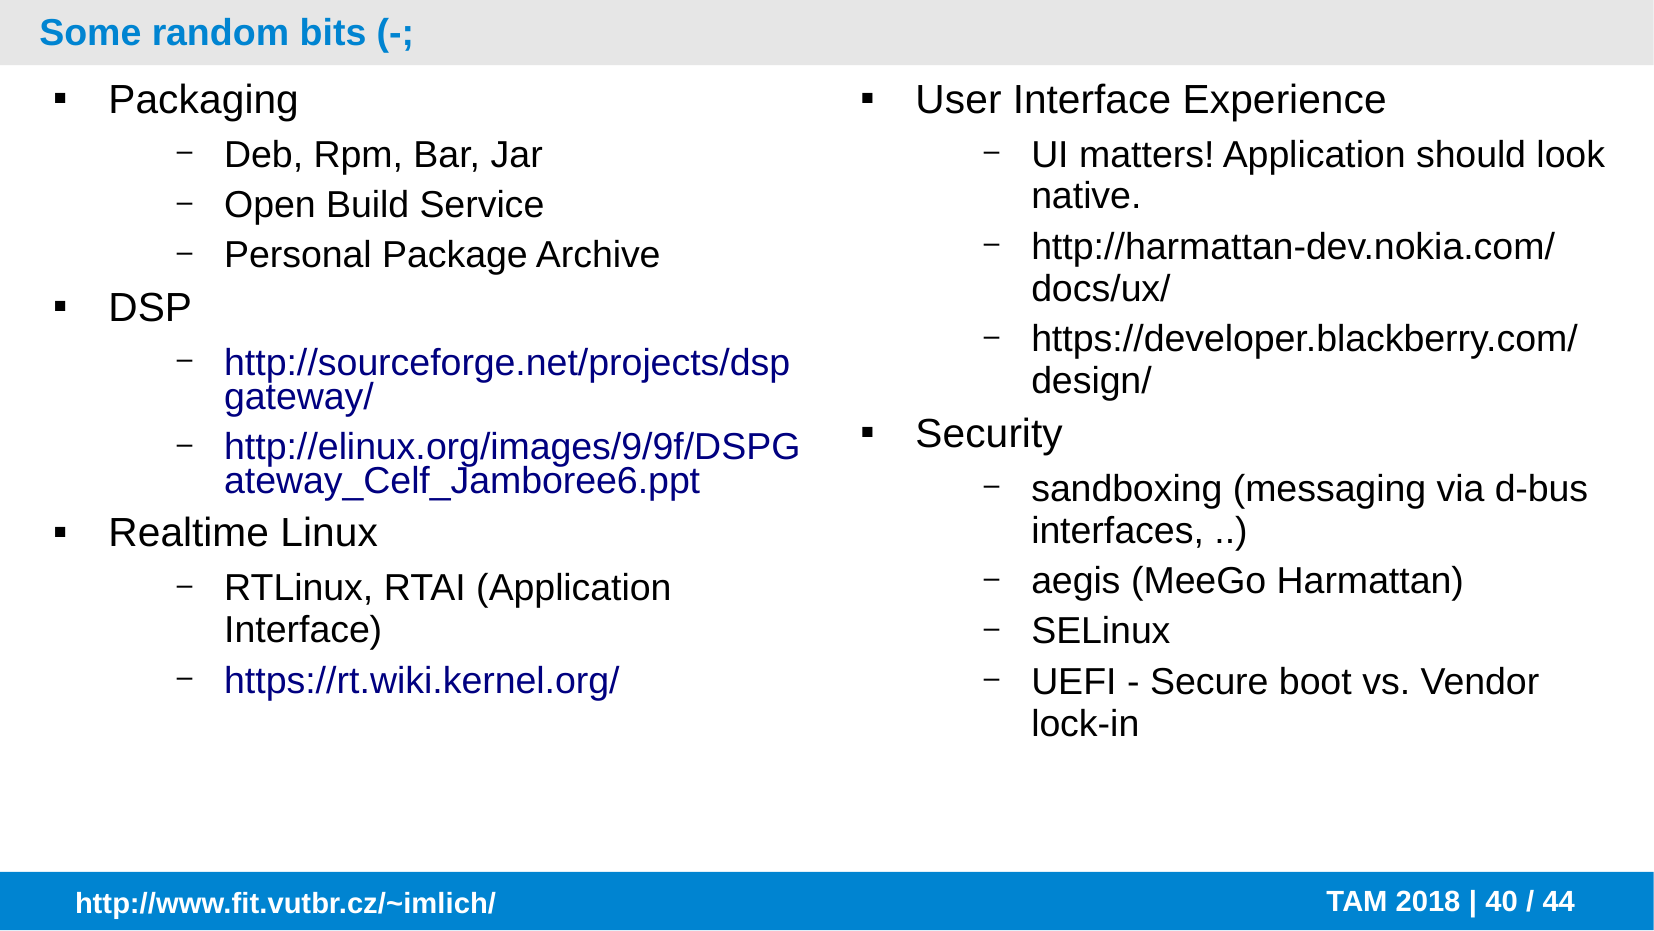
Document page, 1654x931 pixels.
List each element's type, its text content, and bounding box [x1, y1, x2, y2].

list User Interface Experience UI matters! Application should look native. http://harmattan-dev.nokia.com/docs/ux/ https://developer.blackberry.com/design/ Security sandboxing (messaging via d-bus interfaces, ..) aegis (MeeGo Harmattan) SELinux UEFI - Secure boot vs. Vendor lock-in [844, 76, 1614, 896]
list Packaging Deb, Rpm, Bar, Jar Open Build Service Personal Package Archive DSP http://sourceforge.net/projects/dspgateway/ http://elinux.org/images/9/9f/DSPGateway_Celf_Jamboree6.ppt Realtime Linux RTLinux, RTAI (Application Interface) https://rt.wiki.kernel.org/ [37, 76, 807, 844]
title Some random bits (-; [39, 4, 1615, 61]
